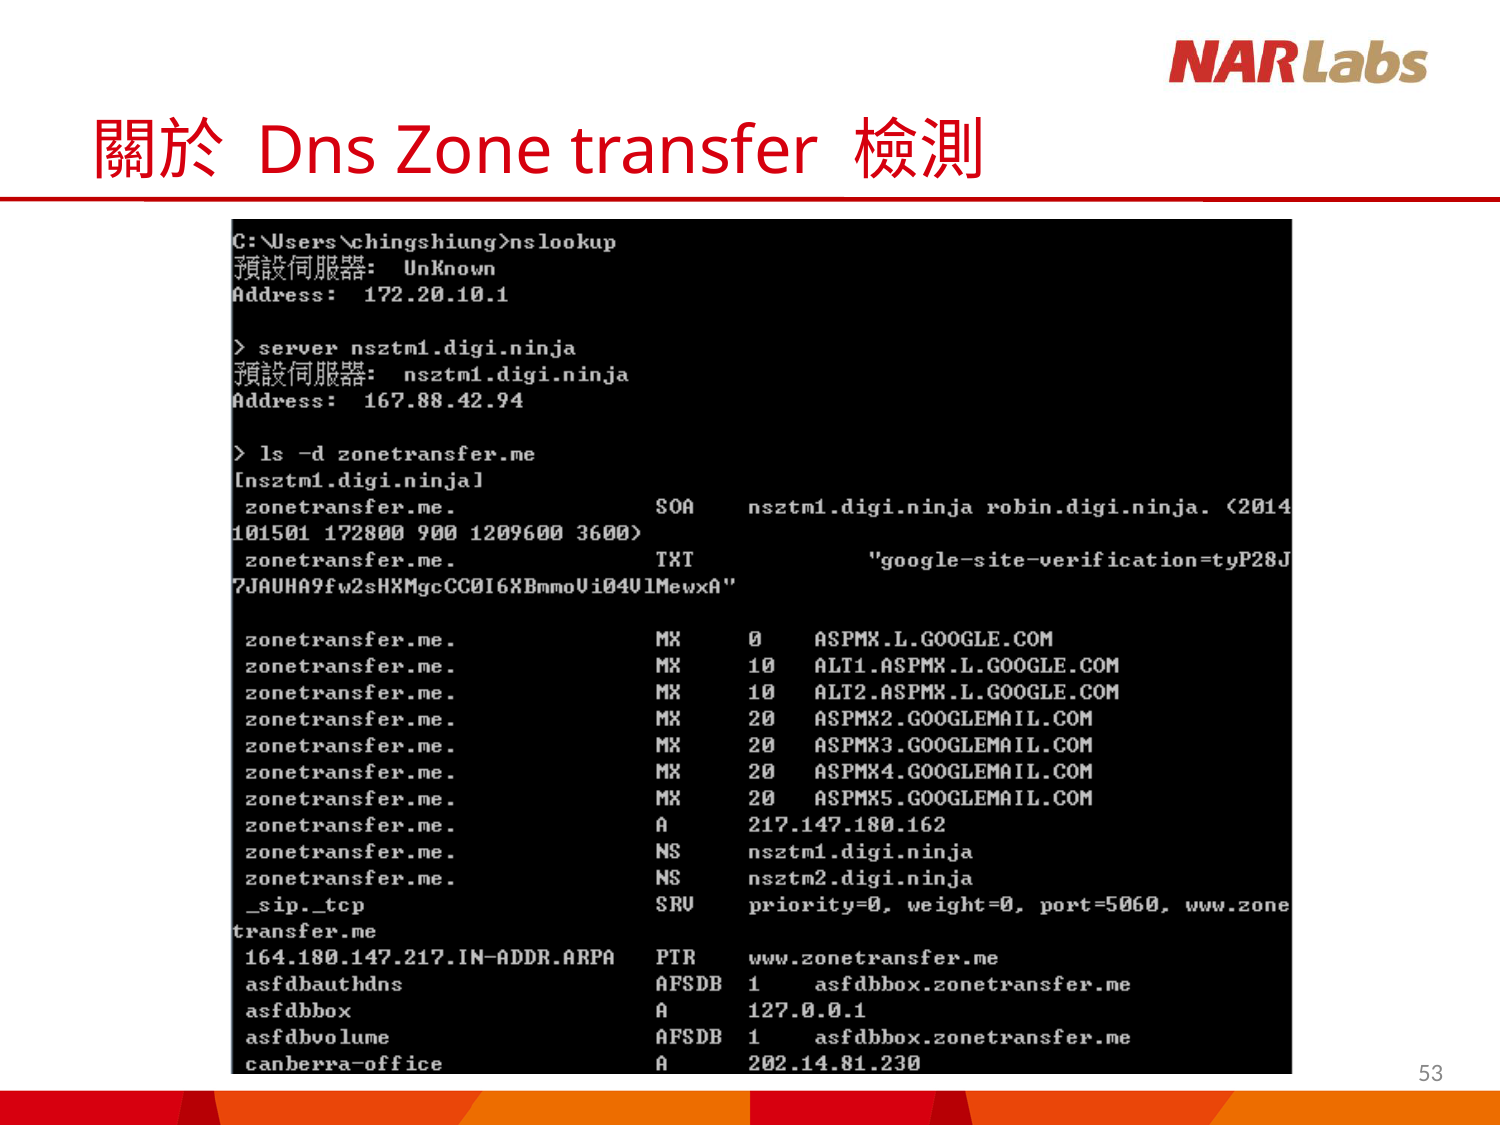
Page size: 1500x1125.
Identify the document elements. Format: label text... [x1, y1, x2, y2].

text_box 51 [1414, 1056, 1448, 1090]
text_box [230, 220, 1293, 1073]
title 關於 Dns Zone transfer 檢測 [89, 107, 1411, 189]
